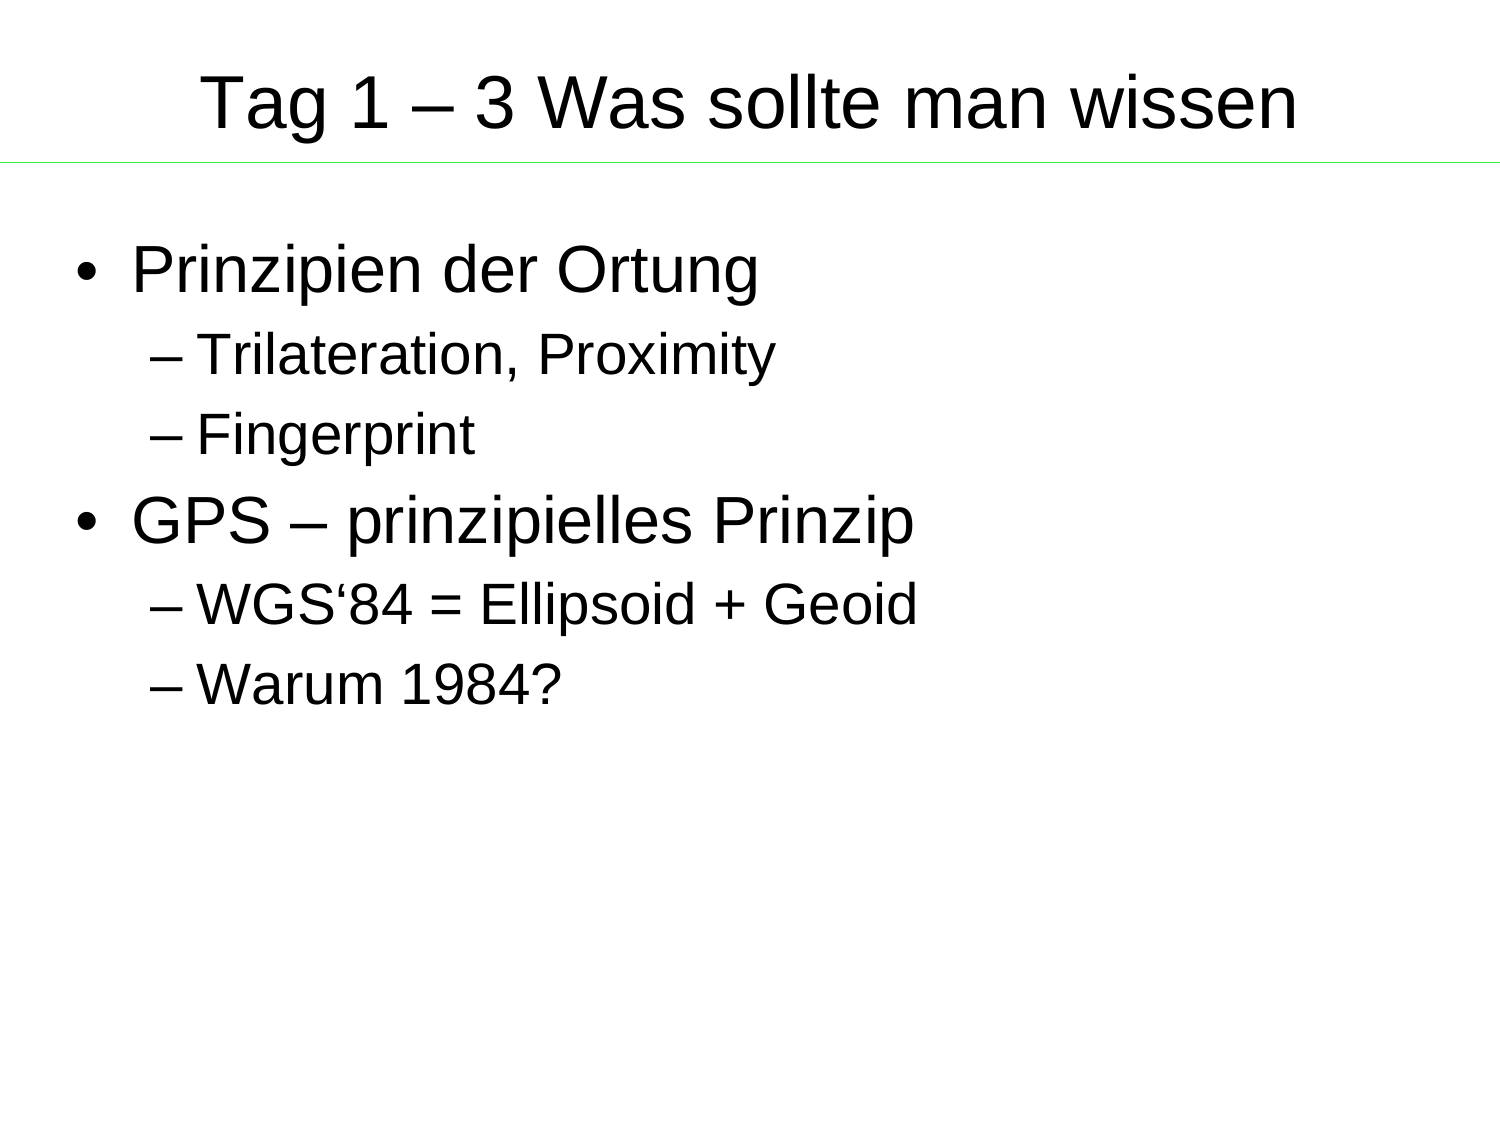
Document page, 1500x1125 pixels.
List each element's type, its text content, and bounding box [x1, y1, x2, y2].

list Prinzipien der Ortung Trilateration, Proximity Fingerprint GPS – prinzipielles Prinzip WGS‘84 = Ellipsoid + Geoid Warum 1984? [75, 232, 1426, 886]
title Tag 1 – 3 Was sollte man wissen [75, 49, 1426, 156]
